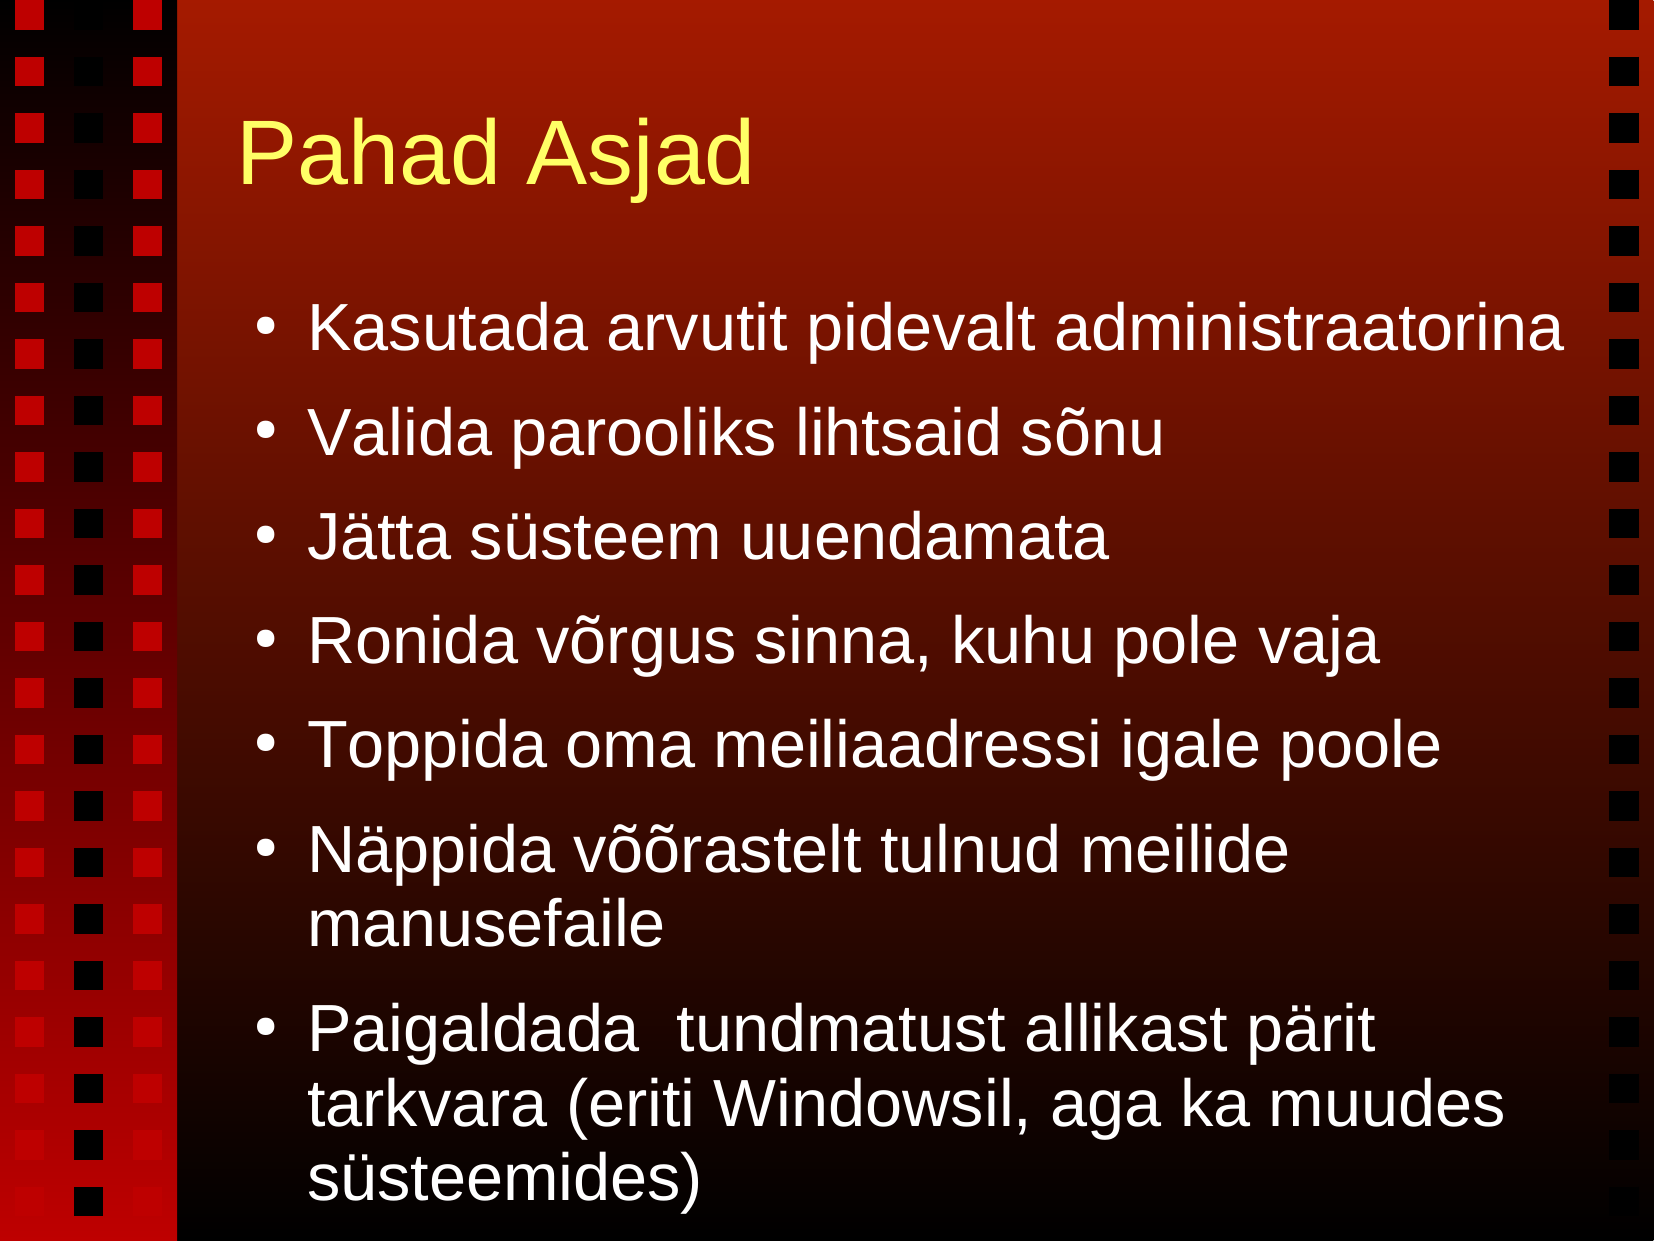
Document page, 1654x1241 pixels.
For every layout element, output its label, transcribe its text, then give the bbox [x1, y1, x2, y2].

list Kasutada arvutit pidevalt administraatorina Valida parooliks lihtsaid sõnu Jätta süsteem uuendamata Ronida võrgus sinna, kuhu pole vaja Toppida oma meiliaadressi igale poole Näppida võõrastelt tulnud meilide manusefaile Paigaldada tundmatust allikast pärit tarkvara (eriti Windowsil, aga ka muudes süsteemides) [236, 290, 1571, 1216]
title Pahad Asjad [236, 49, 1571, 257]
